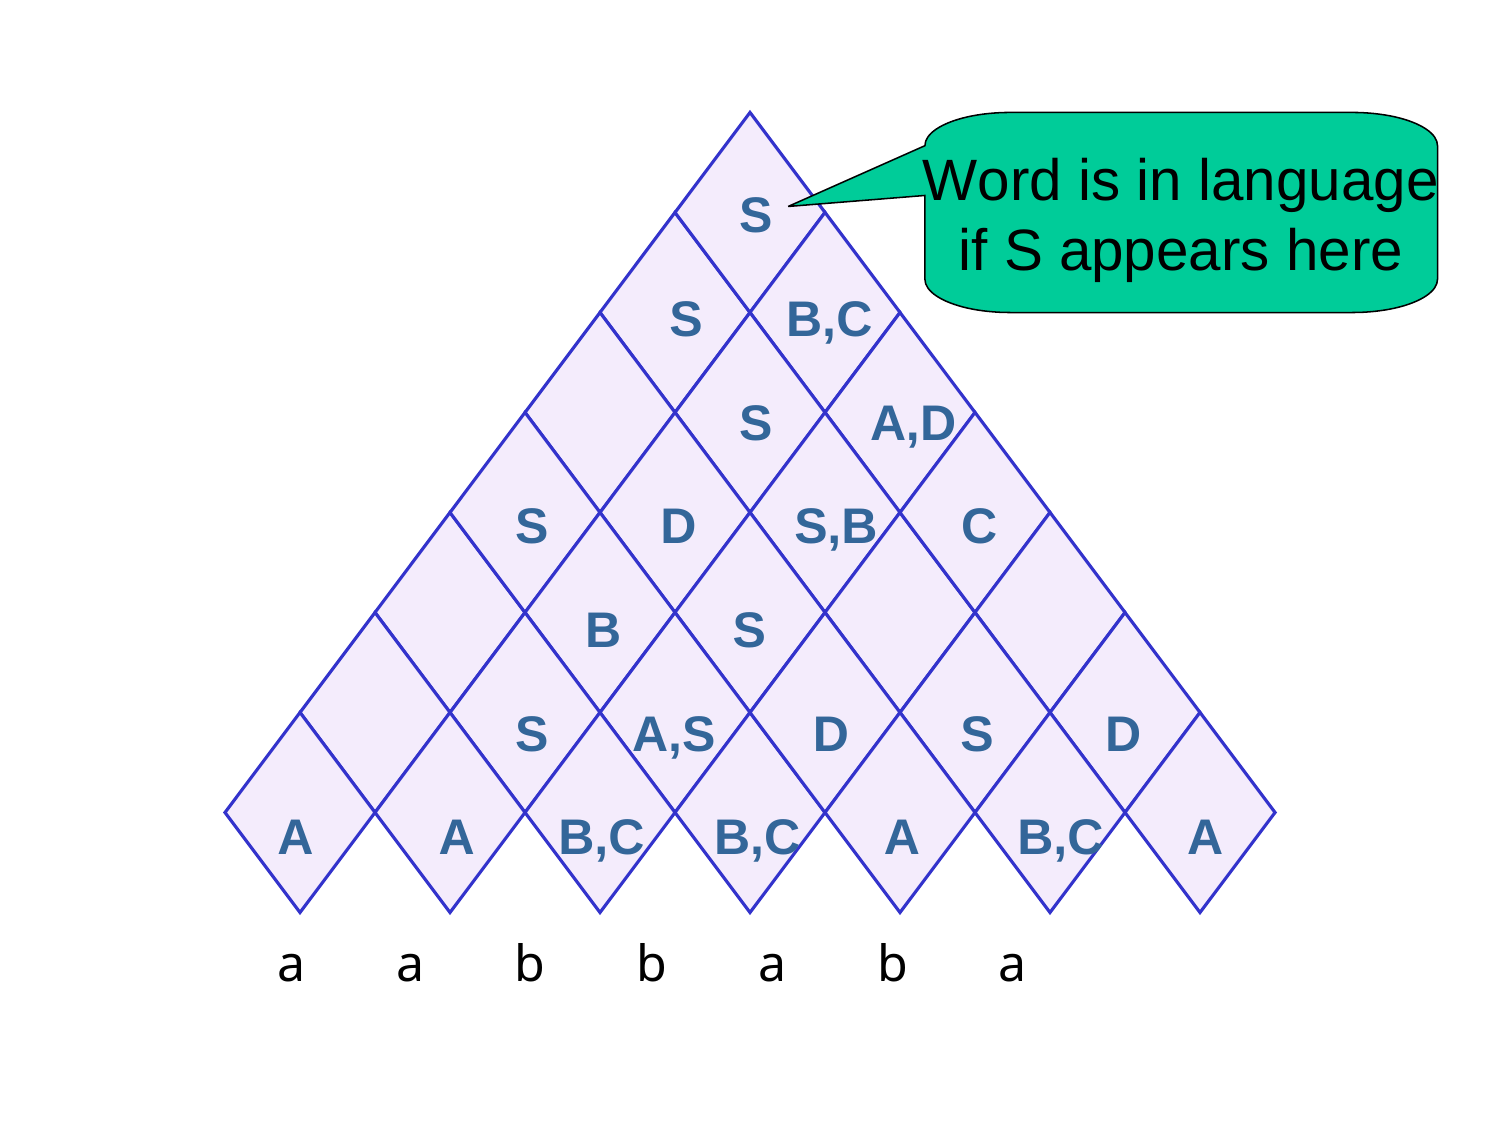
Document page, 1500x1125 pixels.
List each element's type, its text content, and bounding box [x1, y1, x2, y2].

text_box [420, 873, 480, 913]
text_box [870, 873, 930, 913]
text_box [570, 873, 630, 913]
text_box S S B,C S A,D S D S,B C B S S A,S D S D A A B,C B,C A B,C A [262, 174, 1476, 873]
text_box [720, 873, 780, 913]
text_box [1020, 873, 1080, 913]
text_box Word is in language if S appears here [788, 112, 1438, 313]
text_box [703, 112, 797, 174]
text_box a a b b a b a [262, 923, 1251, 1000]
text_box [1170, 873, 1230, 913]
text_box [225, 763, 262, 862]
text_box [270, 873, 330, 913]
